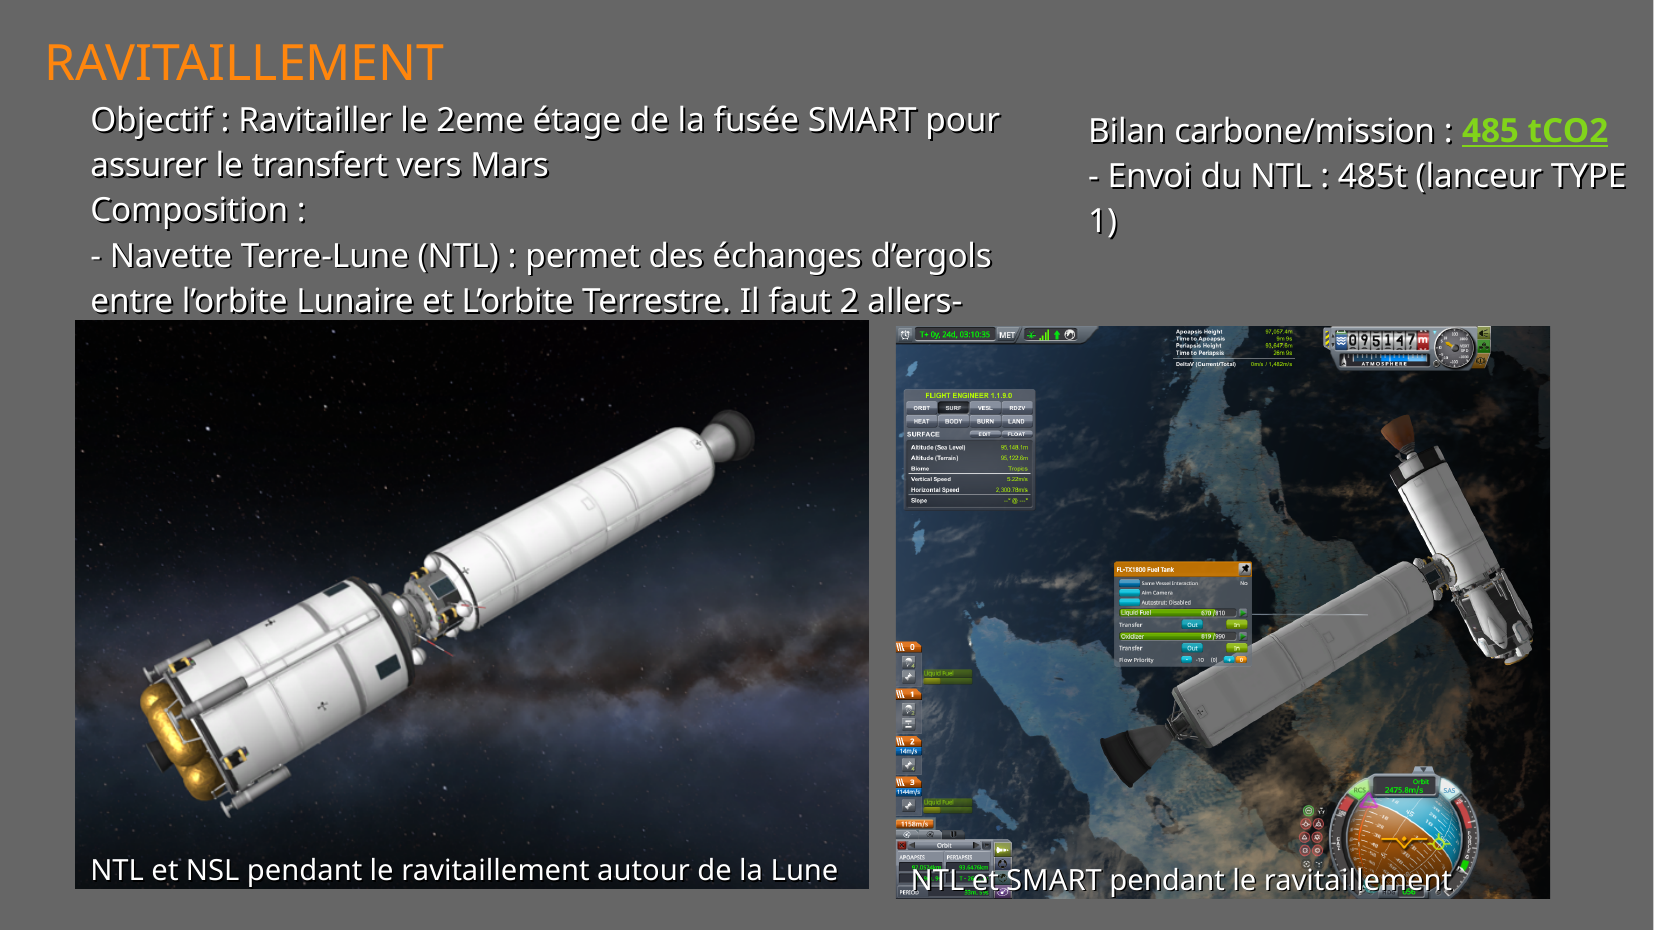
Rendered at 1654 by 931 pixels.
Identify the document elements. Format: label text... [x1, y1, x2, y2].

text_box Objectif : Ravitailler le 2eme étage de la fusée SMART pour assurer le transfert vers Mars Composition : - Navette Terre-Lune (NTL) : permet des échanges d’ergols entre l’orbite Lunaire et L’orbite Terrestre. Il faut 2 allers-retours pour ravitailler la SMART. [75, 88, 1063, 403]
text_box NTL et SMART pendant le ravitaillement [895, 851, 1385, 899]
picture [75, 320, 869, 889]
text_box RAVITAILLEMENT [29, 19, 1123, 144]
text_box NTL et NSL pendant le ravitaillement autour de la Lune [75, 842, 738, 889]
text_box Bilan carbone/mission : 485 tCO2 - Envoi du NTL : 485t (lanceur TYPE 1) [1073, 99, 1654, 187]
picture [895, 326, 1551, 899]
